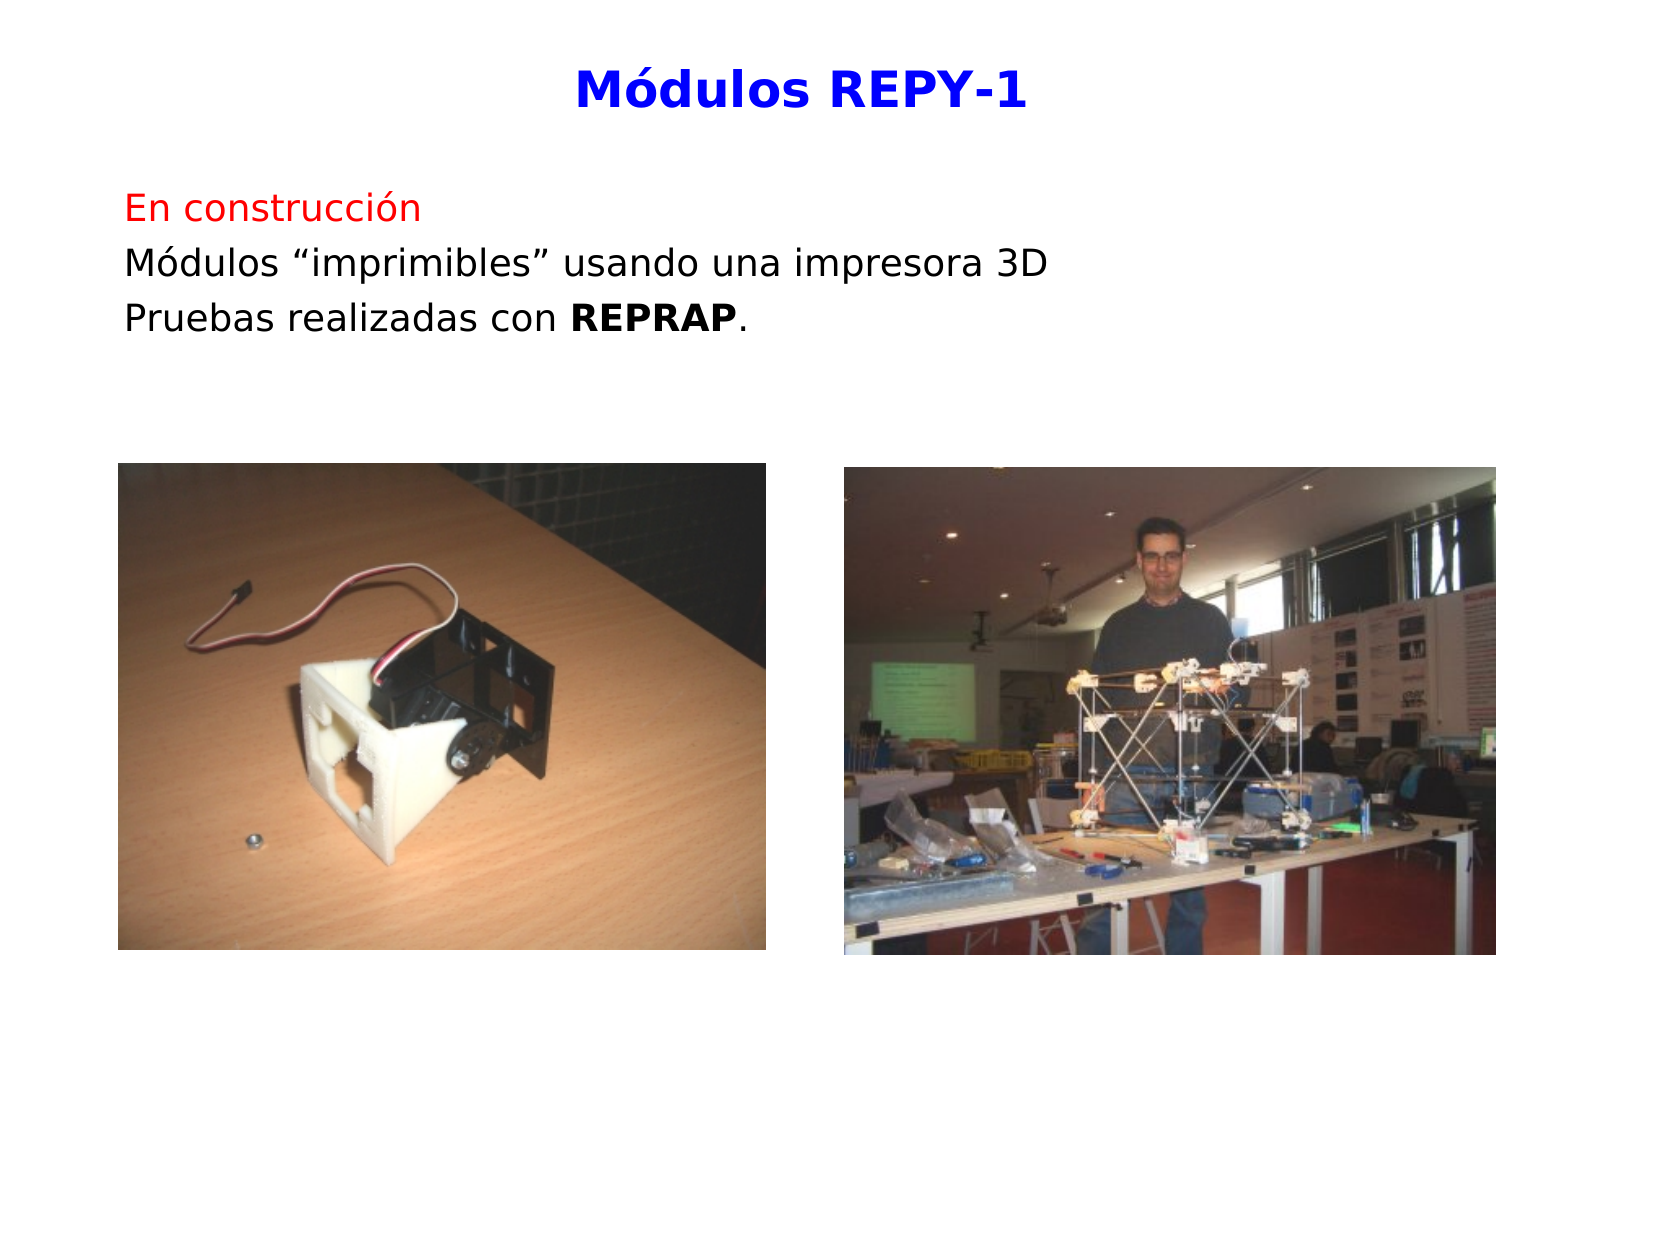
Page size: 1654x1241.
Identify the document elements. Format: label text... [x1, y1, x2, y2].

picture [844, 467, 1496, 955]
text_box En construcción Módulos “imprimibles” usando una impresora 3D Pruebas realizadas con REPRAP. [97, 178, 1078, 348]
text_box Módulos REPY-1 [560, 53, 1045, 127]
picture [118, 463, 766, 950]
